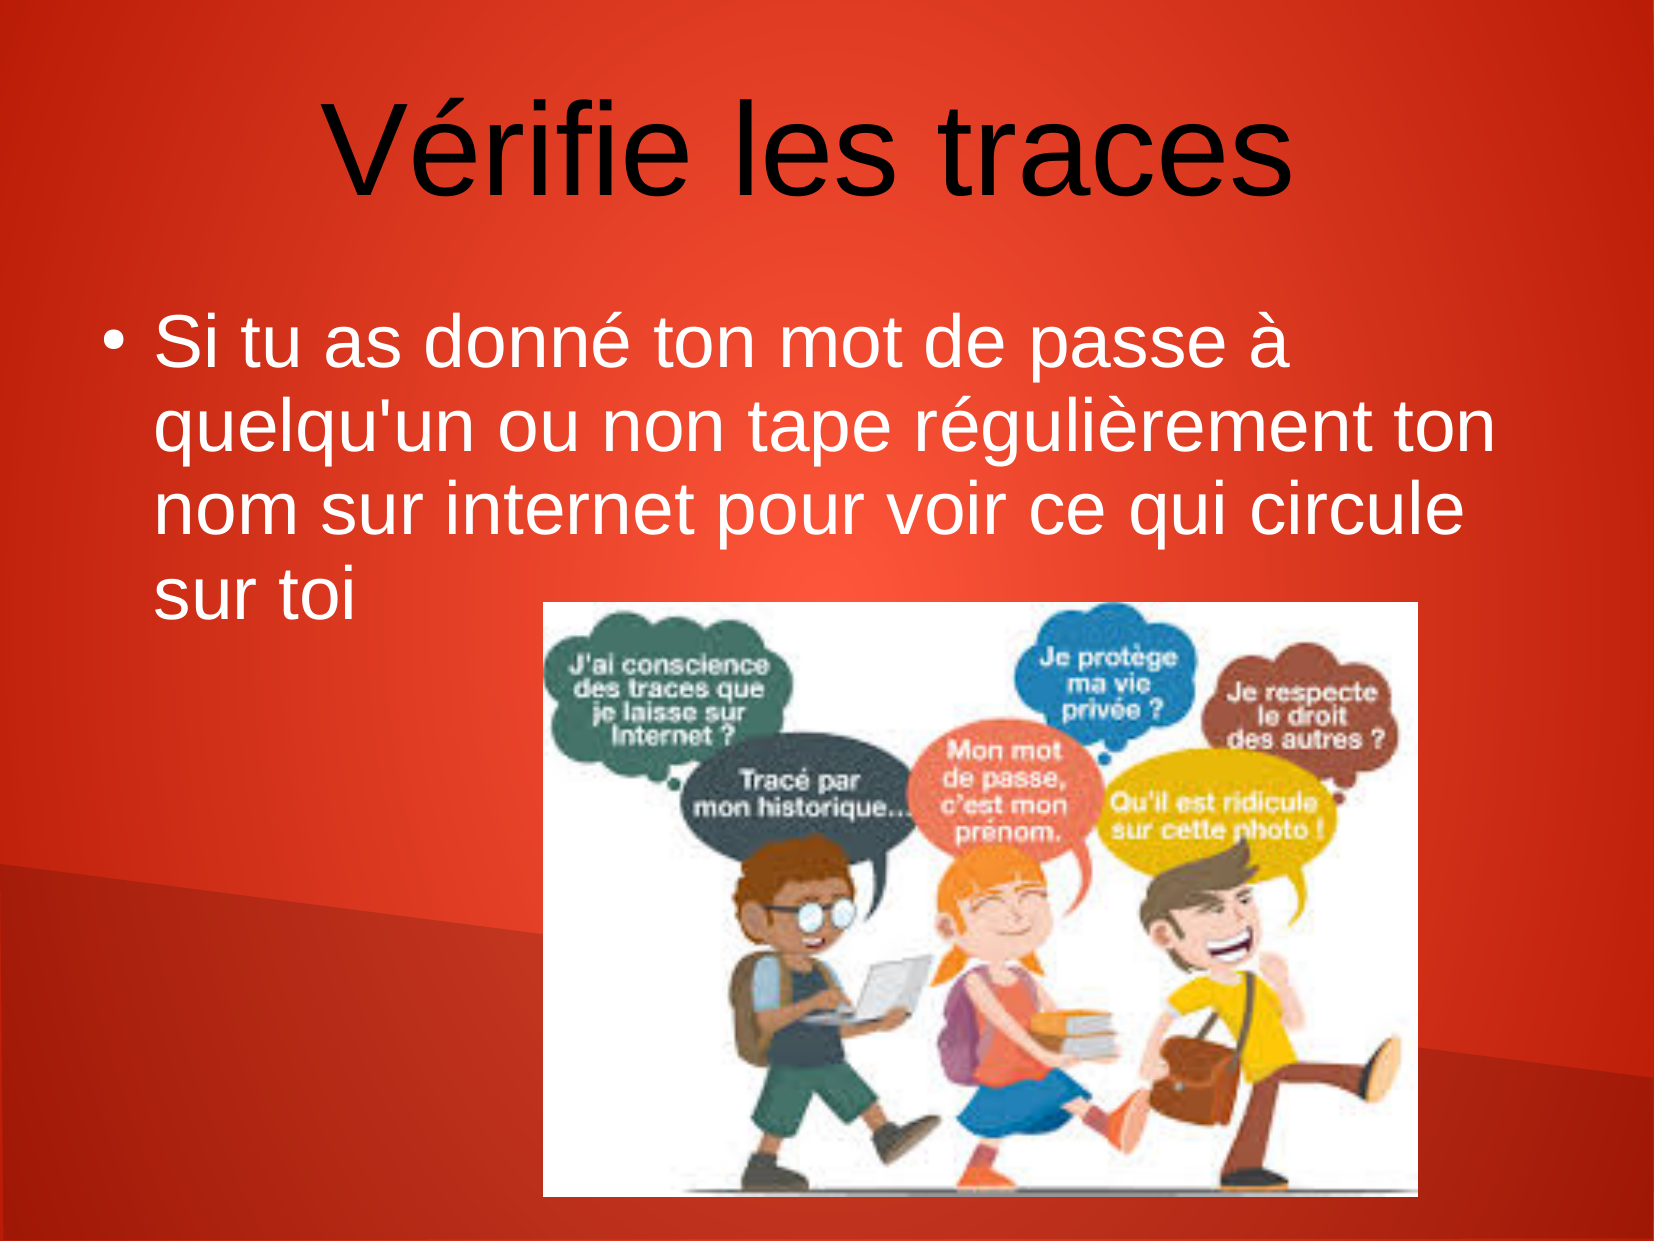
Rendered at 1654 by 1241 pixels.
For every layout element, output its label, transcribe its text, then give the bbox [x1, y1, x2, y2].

title Vérifie les traces [82, 47, 1571, 252]
list Si tu as donné ton mot de passe à quelqu'un ou non tape régulièrement ton nom sur internet pour voir ce qui circule sur toi [82, 299, 1571, 1019]
picture [543, 602, 1418, 1197]
